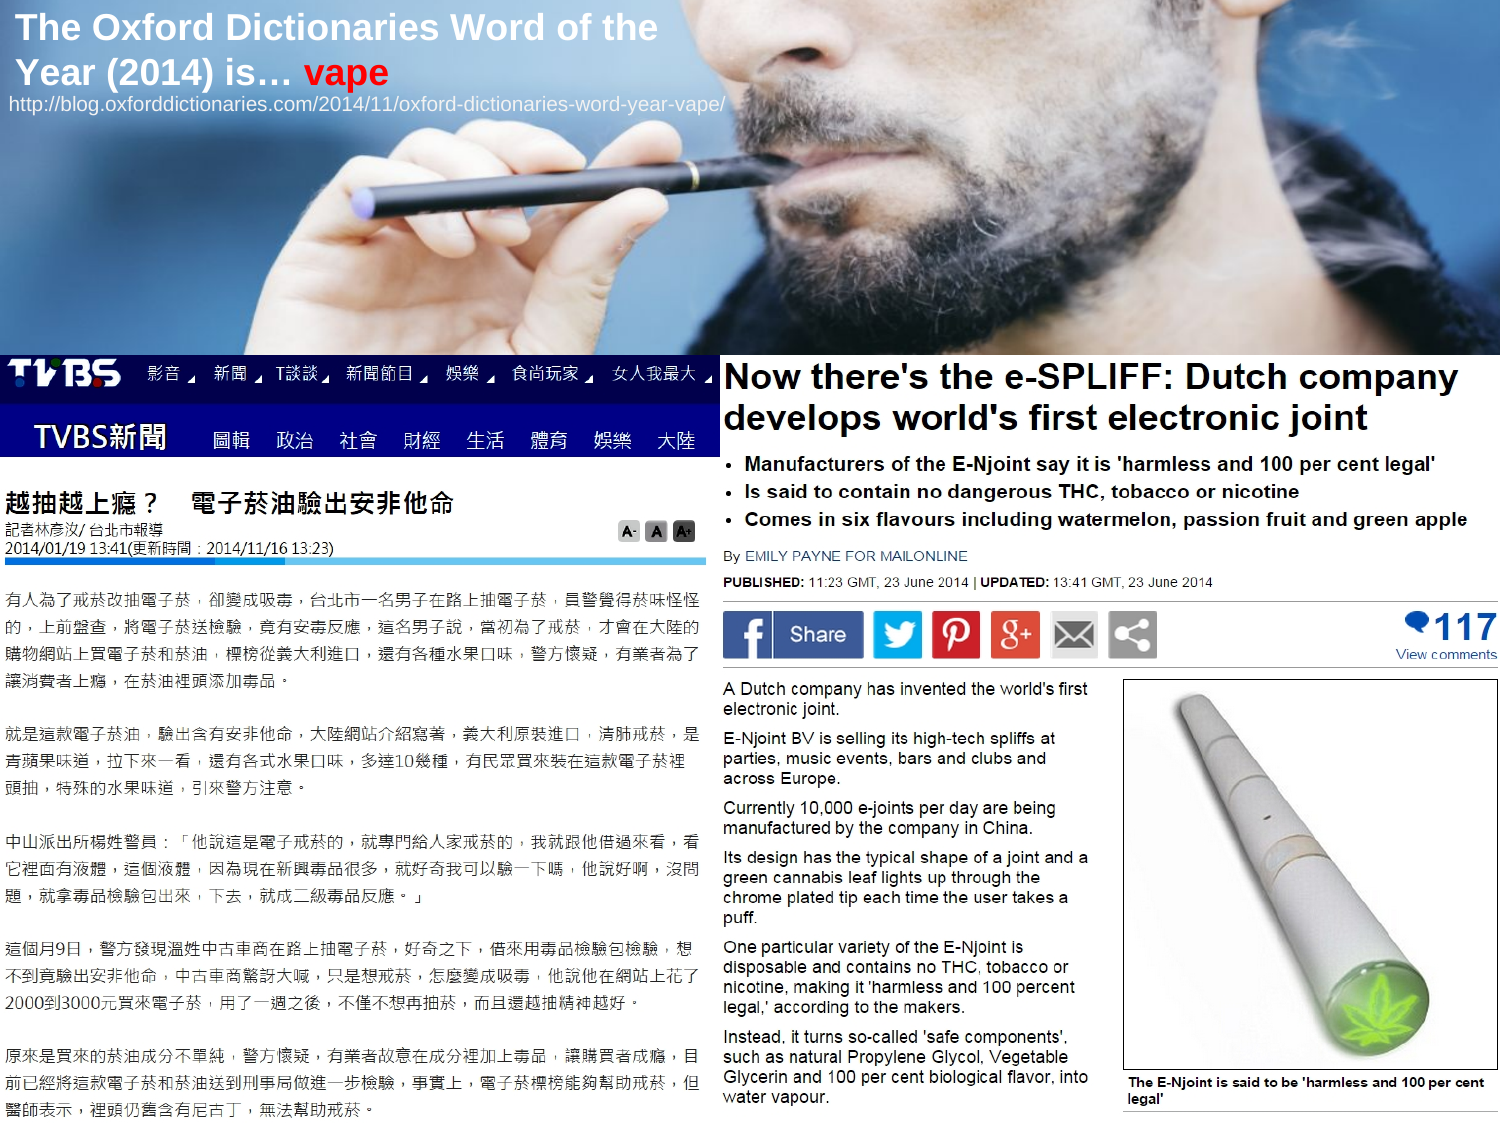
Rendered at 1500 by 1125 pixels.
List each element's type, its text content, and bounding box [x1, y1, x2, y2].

picture [0, 0, 1500, 1125]
text_box The Oxford Dictionaries Word of the Year (2014) is… vape [0, 0, 721, 82]
text_box http://blog.oxforddictionaries.com/2014/11/oxford-dictionaries-word-year-vape/ [0, 82, 994, 123]
